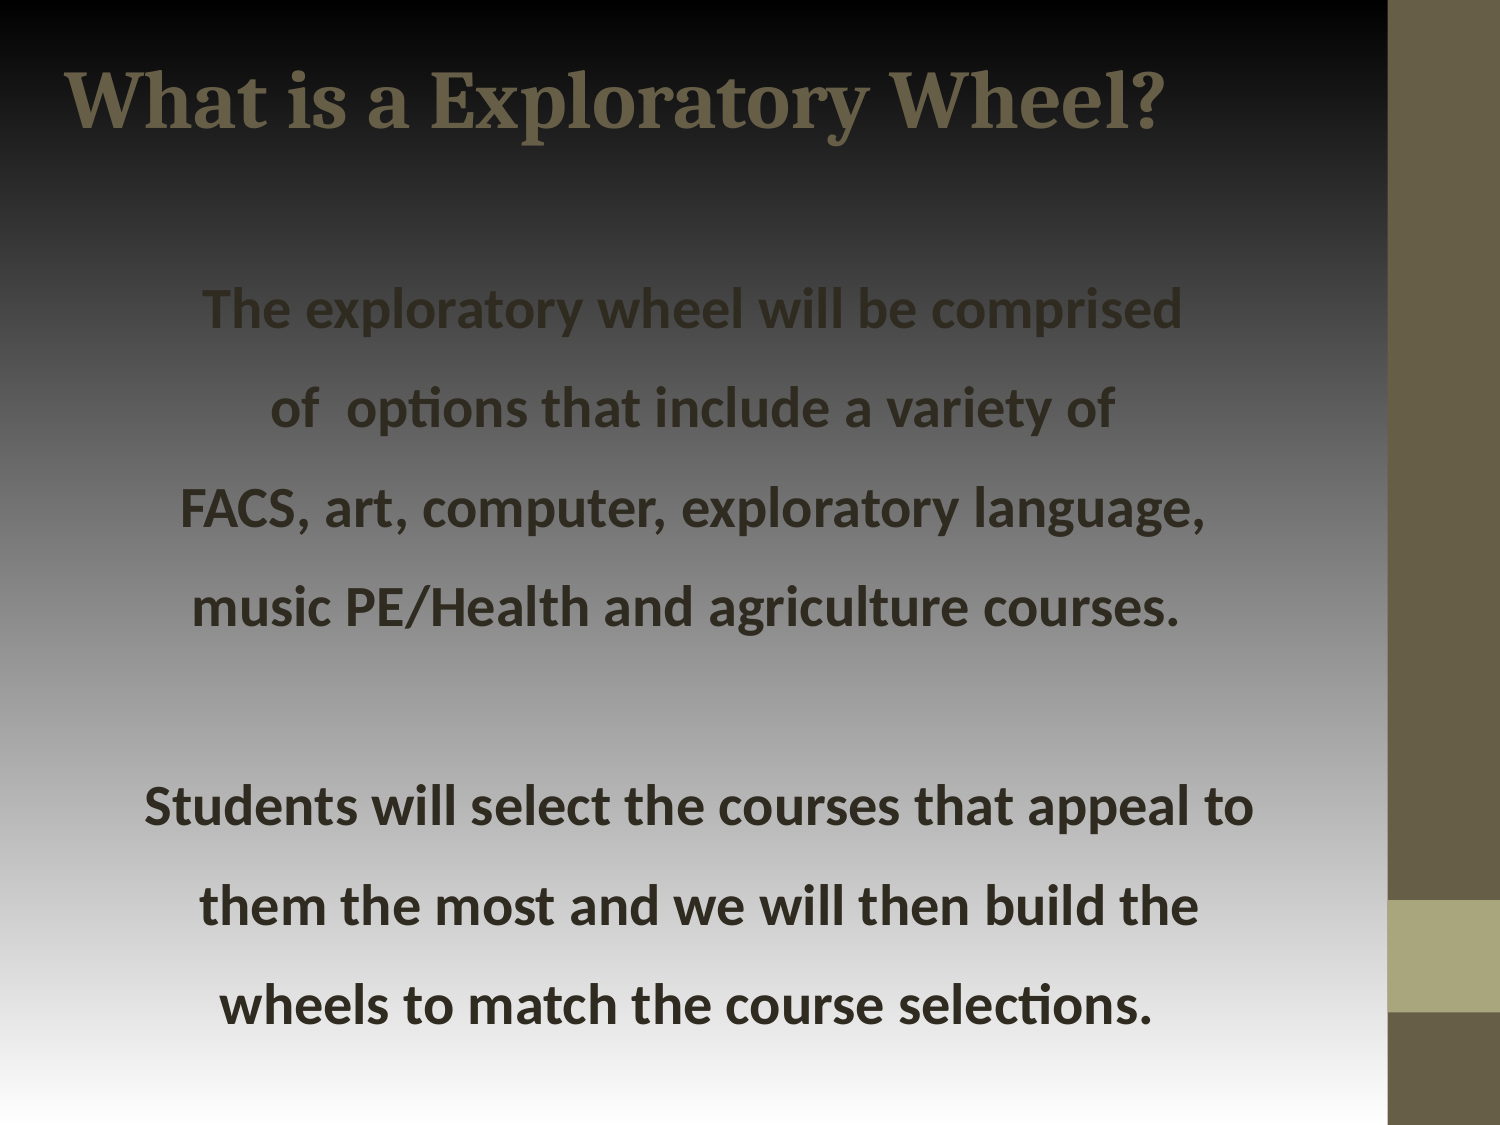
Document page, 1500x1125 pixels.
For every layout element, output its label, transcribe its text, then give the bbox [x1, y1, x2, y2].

list The exploratory wheel will be comprised of options that include a variety of FACS, art, computer, exploratory language, music PE/Health and agriculture courses. Students will select the courses that appeal to them the most and we will then build the wheels to match the course selections. [75, 262, 1325, 1050]
title What is a Exploratory Wheel? [49, 37, 1450, 200]
